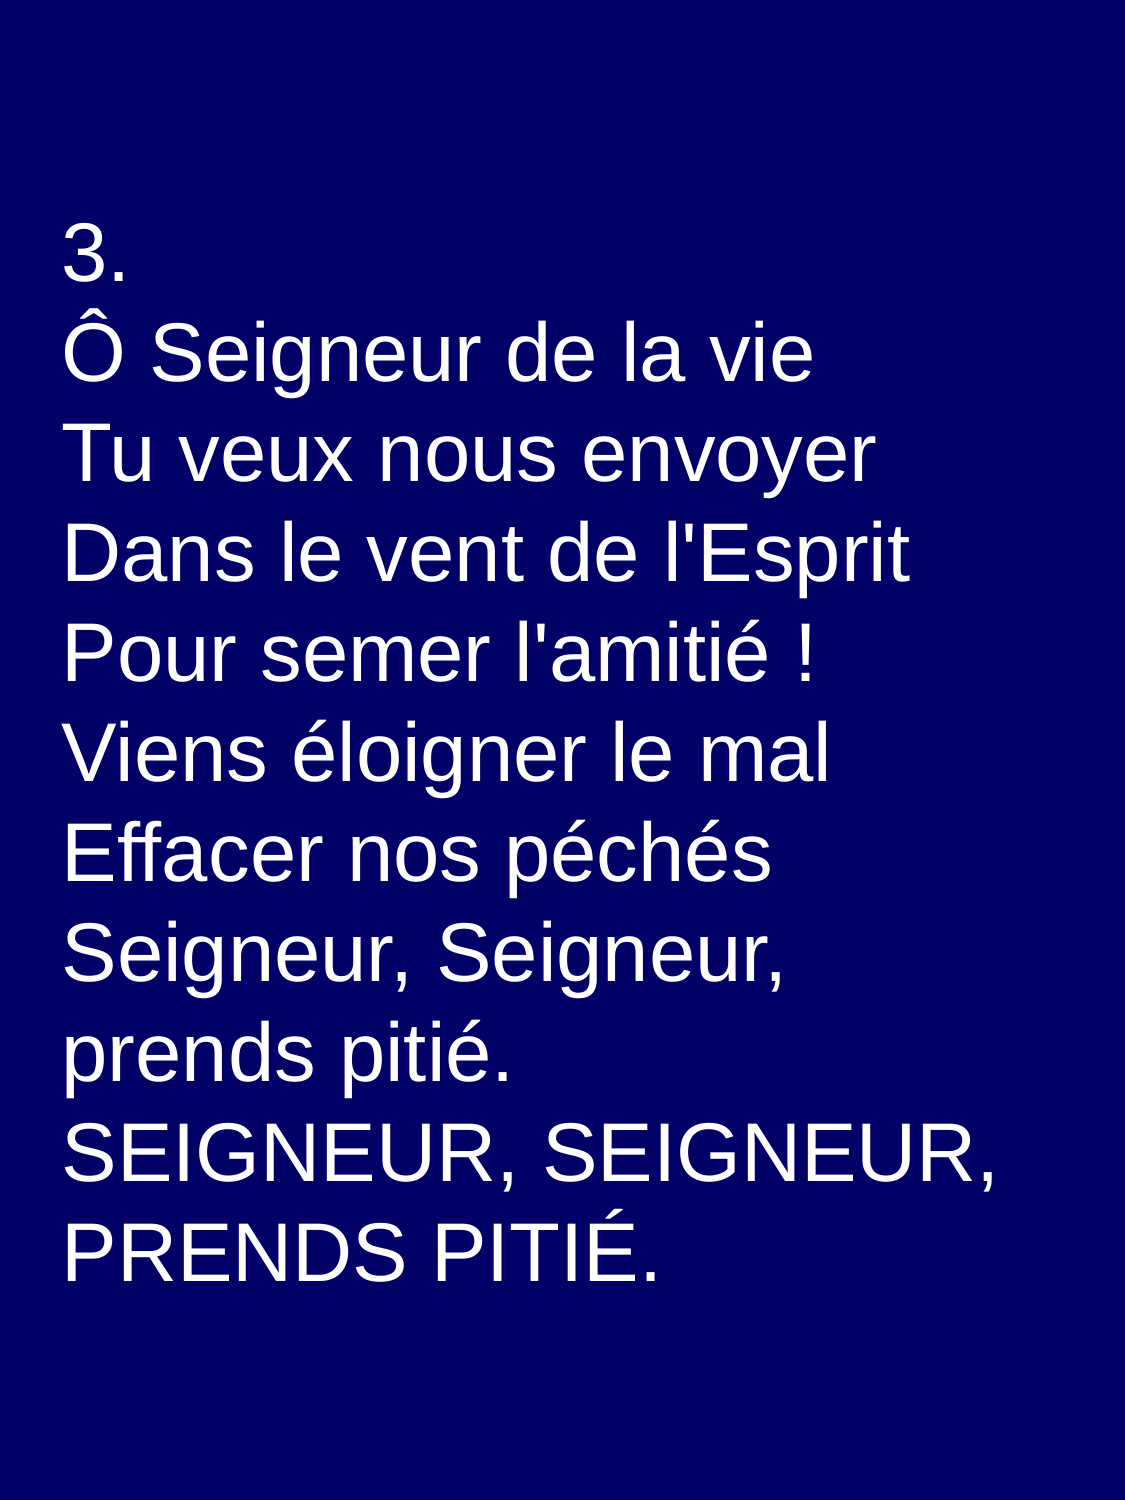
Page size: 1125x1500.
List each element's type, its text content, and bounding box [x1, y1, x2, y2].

text_box 3. Ô Seigneur de la vie Tu veux nous envoyer Dans le vent de l'Esprit Pour semer l'amitié ! Viens éloigner le mal Effacer nos péchés Seigneur, Seigneur, prends pitié. SEIGNEUR, SEIGNEUR, PRENDS PITIÉ. [46, 47, 1087, 1405]
